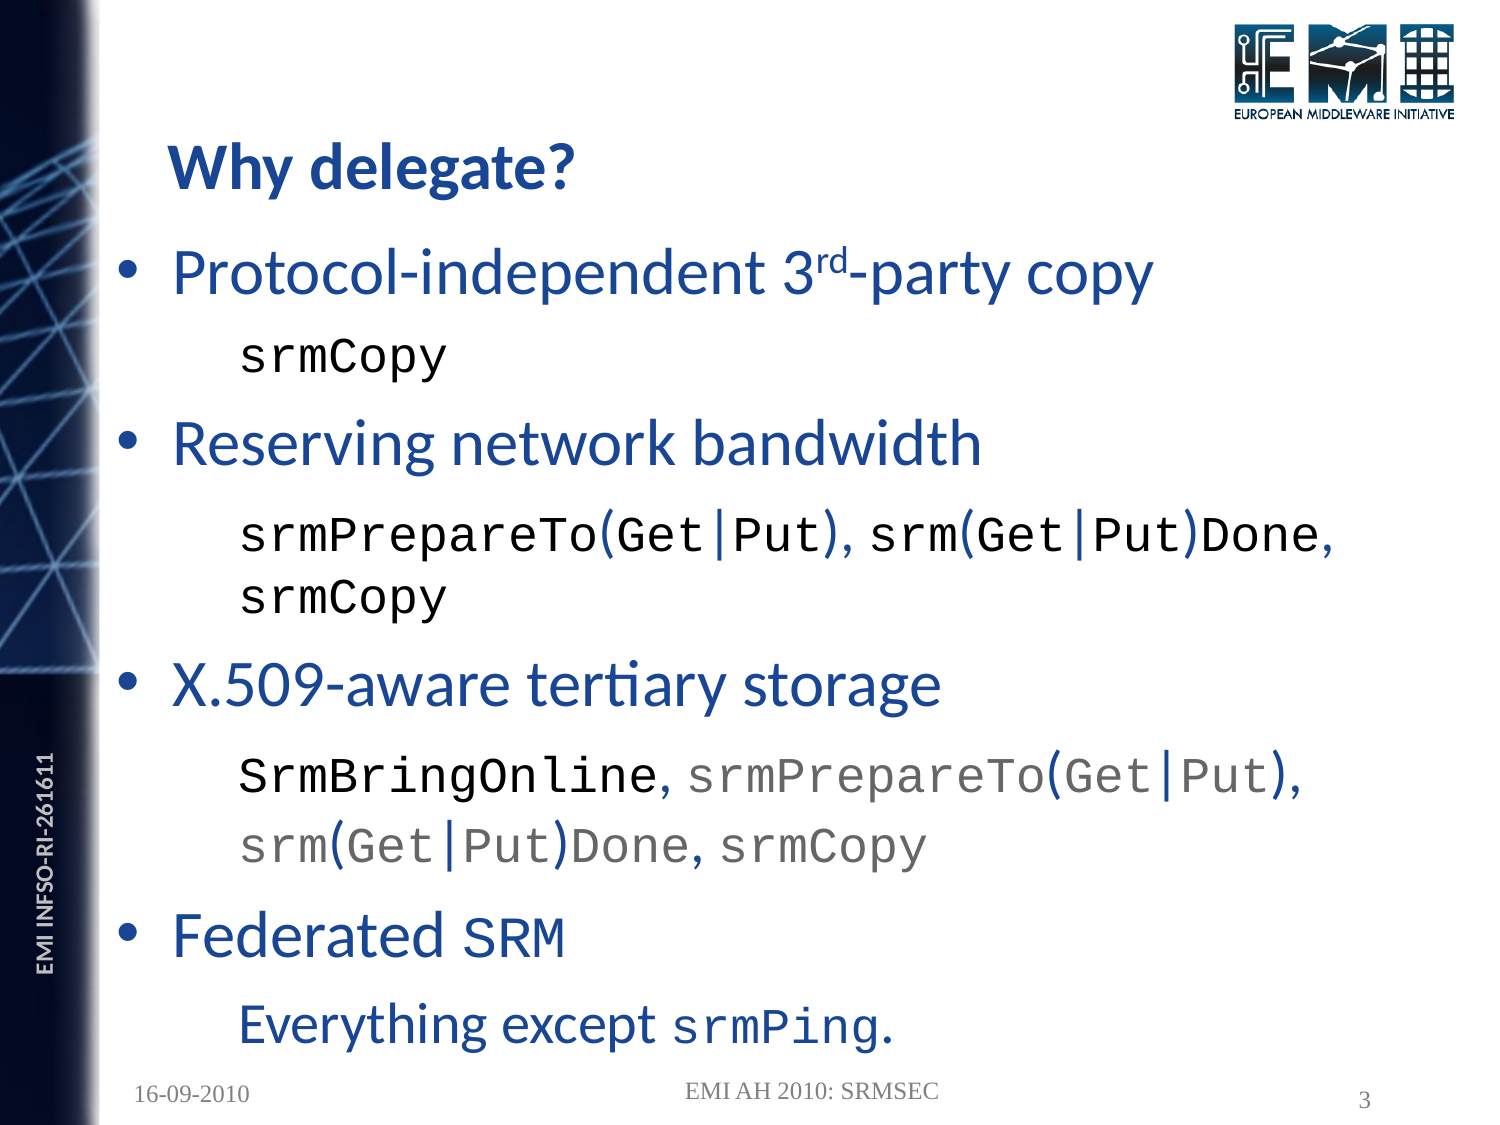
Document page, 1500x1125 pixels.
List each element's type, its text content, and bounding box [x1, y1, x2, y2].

picture [0, 0, 111, 1125]
picture [1185, 8, 1500, 140]
text_box Why delegate? [153, 115, 1276, 211]
list Protocol-independent 3rd-party copy srmCopy Reserving network bandwidth srmPrepareTo(Get|Put), srm(Get|Put)Done, srmCopy X.509-aware tertiary storage SrmBringOnline, srmPrepareTo(Get|Put), srm(Get|Put)Done, srmCopy Federated SRM Everything except srmPing. [116, 227, 1467, 1056]
